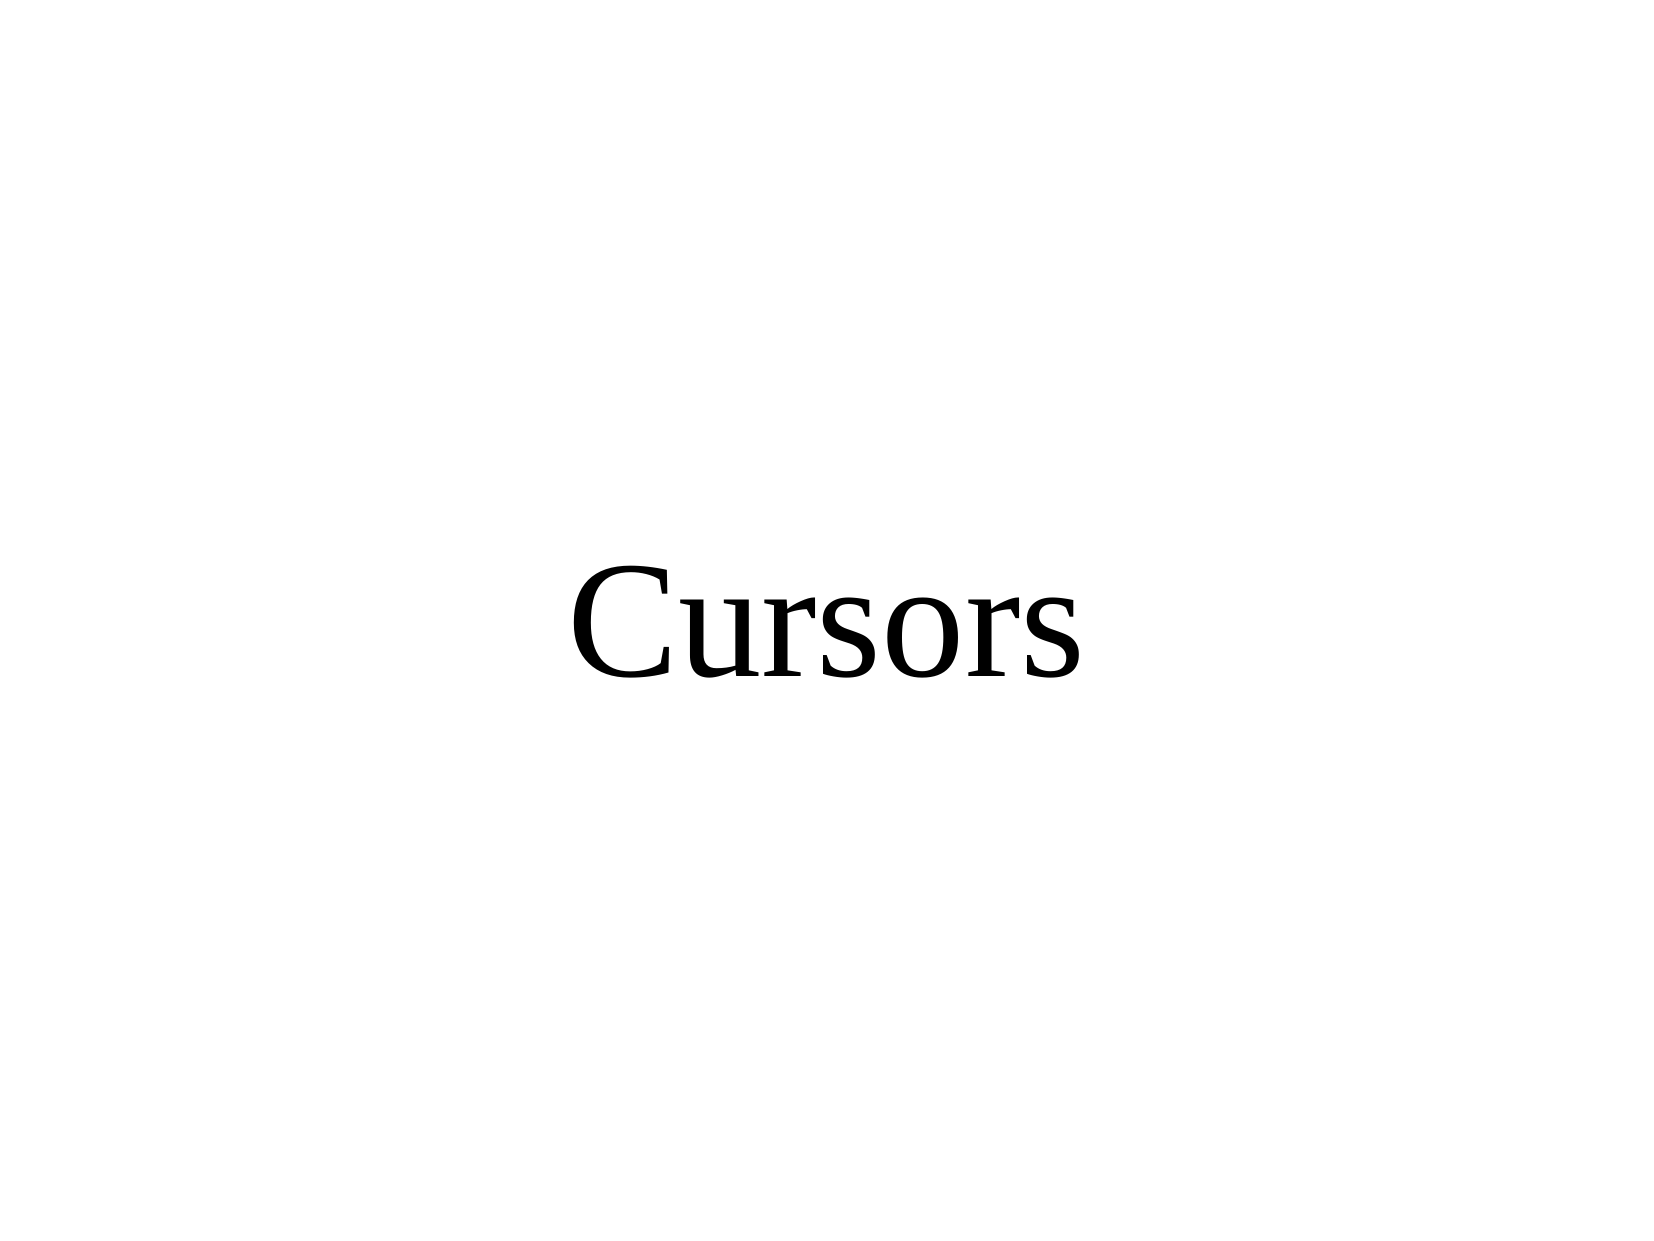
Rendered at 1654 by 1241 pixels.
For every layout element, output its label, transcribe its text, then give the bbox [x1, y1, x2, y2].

title Cursors [0, 516, 1654, 724]
